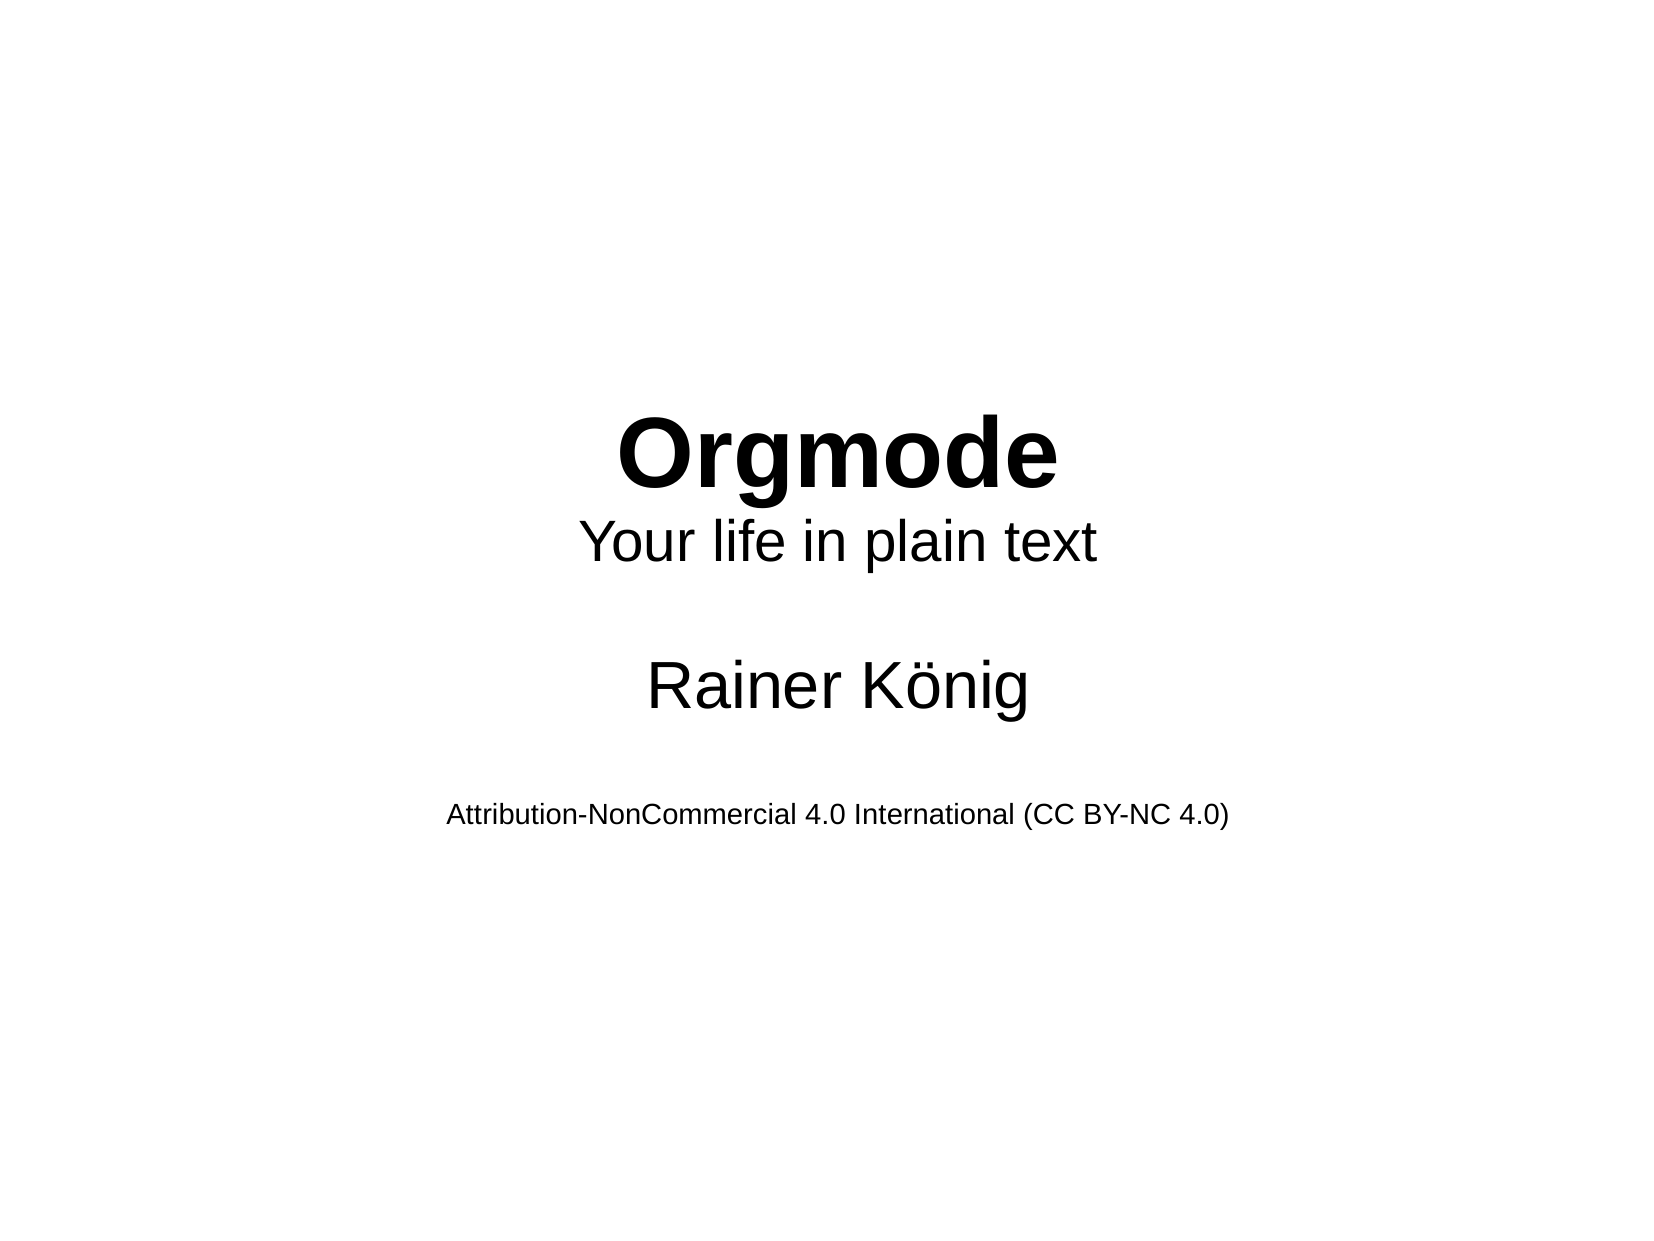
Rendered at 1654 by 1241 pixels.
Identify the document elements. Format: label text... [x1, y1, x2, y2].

subtitle Orgmode Your life in plain text Rainer König Attribution-NonCommercial 4.0 International (CC BY-NC 4.0) [94, 150, 1583, 1111]
